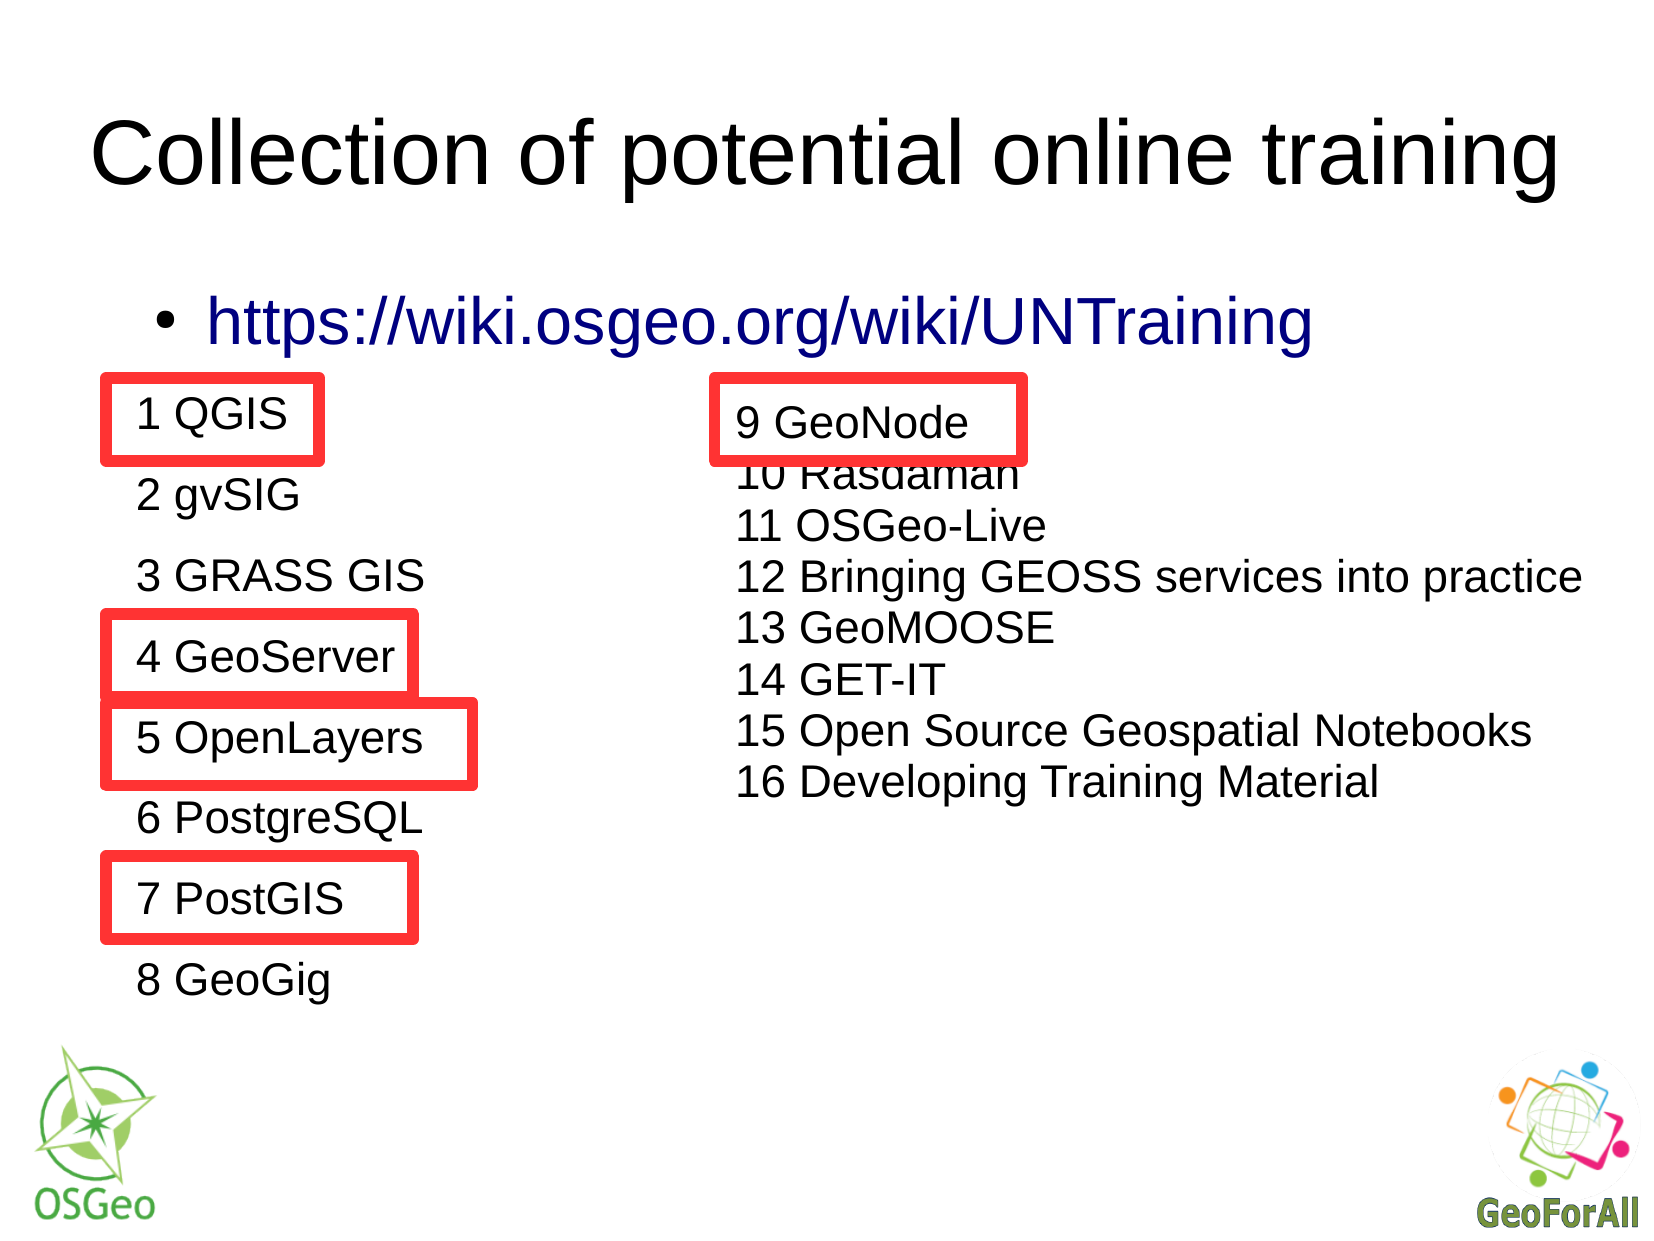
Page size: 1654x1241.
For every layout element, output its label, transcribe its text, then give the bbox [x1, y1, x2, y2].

text_box 9 GeoNode 10 Rasdaman 11 OSGeo-Live 12 Bringing GEOSS services into practice 13 GeoMOOSE 14 GET-IT 15 Open Source Geospatial Notebooks 16 Developing Training Material [720, 389, 1642, 890]
picture [1437, 1048, 1654, 1241]
list https://wiki.osgeo.org/wiki/UNTraining 1 QGIS 2 gvSIG 3 GRASS GIS 4 GeoServer 5 OpenLayers 6 PostgreSQL 7 PostGIS 8 GeoGig [135, 284, 1624, 1004]
picture [6, 1043, 184, 1221]
list https://wiki.osgeo.org/wiki/UNTraining 1 QGIS 2 gvSIG 3 GRASS GIS 4 GeoServer 5 OpenLayers 6 PostgreSQL 7 PostGIS 8 GeoGig [135, 620, 407, 691]
list https://wiki.osgeo.org/wiki/UNTraining 1 QGIS 2 gvSIG 3 GRASS GIS 4 GeoServer 5 OpenLayers 6 PostgreSQL 7 PostGIS 8 GeoGig [135, 709, 467, 780]
title Collection of potential online training [82, 49, 1571, 257]
list https://wiki.osgeo.org/wiki/UNTraining 1 QGIS 2 gvSIG 3 GRASS GIS 4 GeoServer 5 OpenLayers 6 PostgreSQL 7 PostGIS 8 GeoGig [135, 384, 313, 455]
text_box 9 GeoNode 10 Rasdaman 11 OSGeo-Live 12 Bringing GEOSS services into practice 13 GeoMOOSE 14 GET-IT 15 Open Source Geospatial Notebooks 16 Developing Training Material [720, 389, 1016, 455]
list https://wiki.osgeo.org/wiki/UNTraining 1 QGIS 2 gvSIG 3 GRASS GIS 4 GeoServer 5 OpenLayers 6 PostgreSQL 7 PostGIS 8 GeoGig [135, 862, 407, 933]
